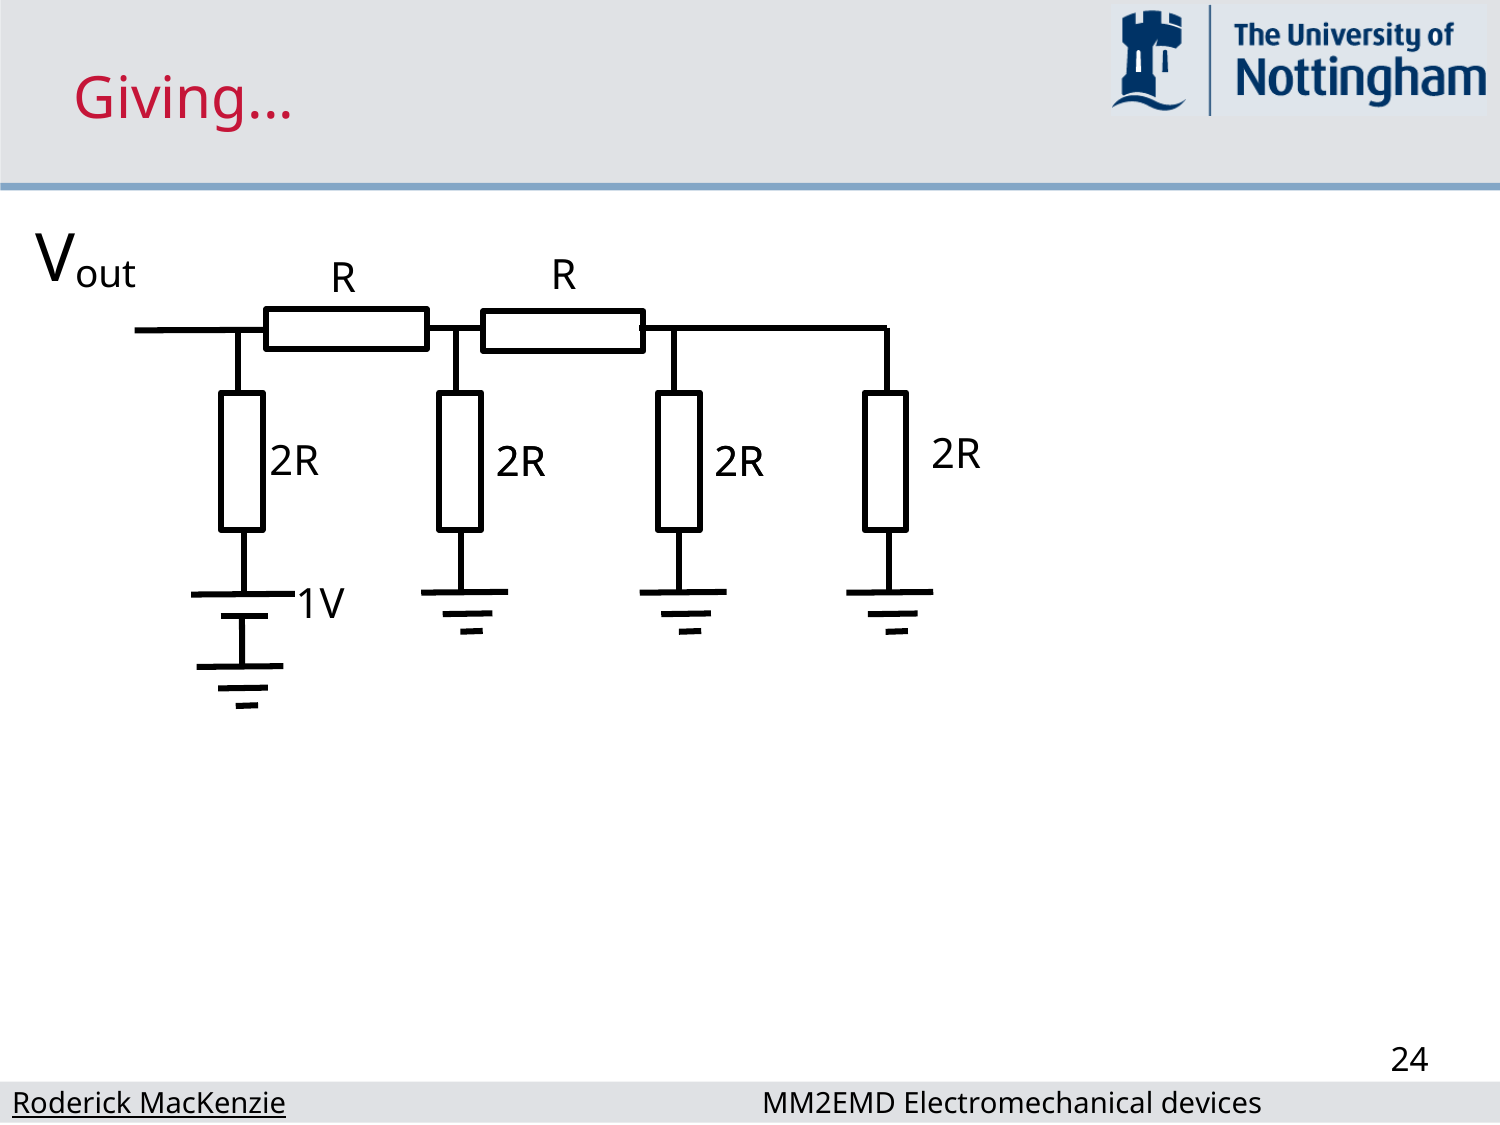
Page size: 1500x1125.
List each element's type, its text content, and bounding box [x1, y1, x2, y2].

title Giving... [59, 20, 1137, 172]
text_box Vout [20, 207, 170, 342]
picture [1111, 4, 1487, 116]
text_box R [315, 243, 416, 379]
text_box 2R [254, 426, 355, 561]
text_box 2R [699, 427, 800, 563]
text_box R [535, 240, 636, 376]
text_box <number> [1375, 1030, 1500, 1101]
text_box 1V [280, 569, 381, 714]
text_box 2R [916, 419, 1017, 554]
text_box 2R [481, 427, 582, 563]
